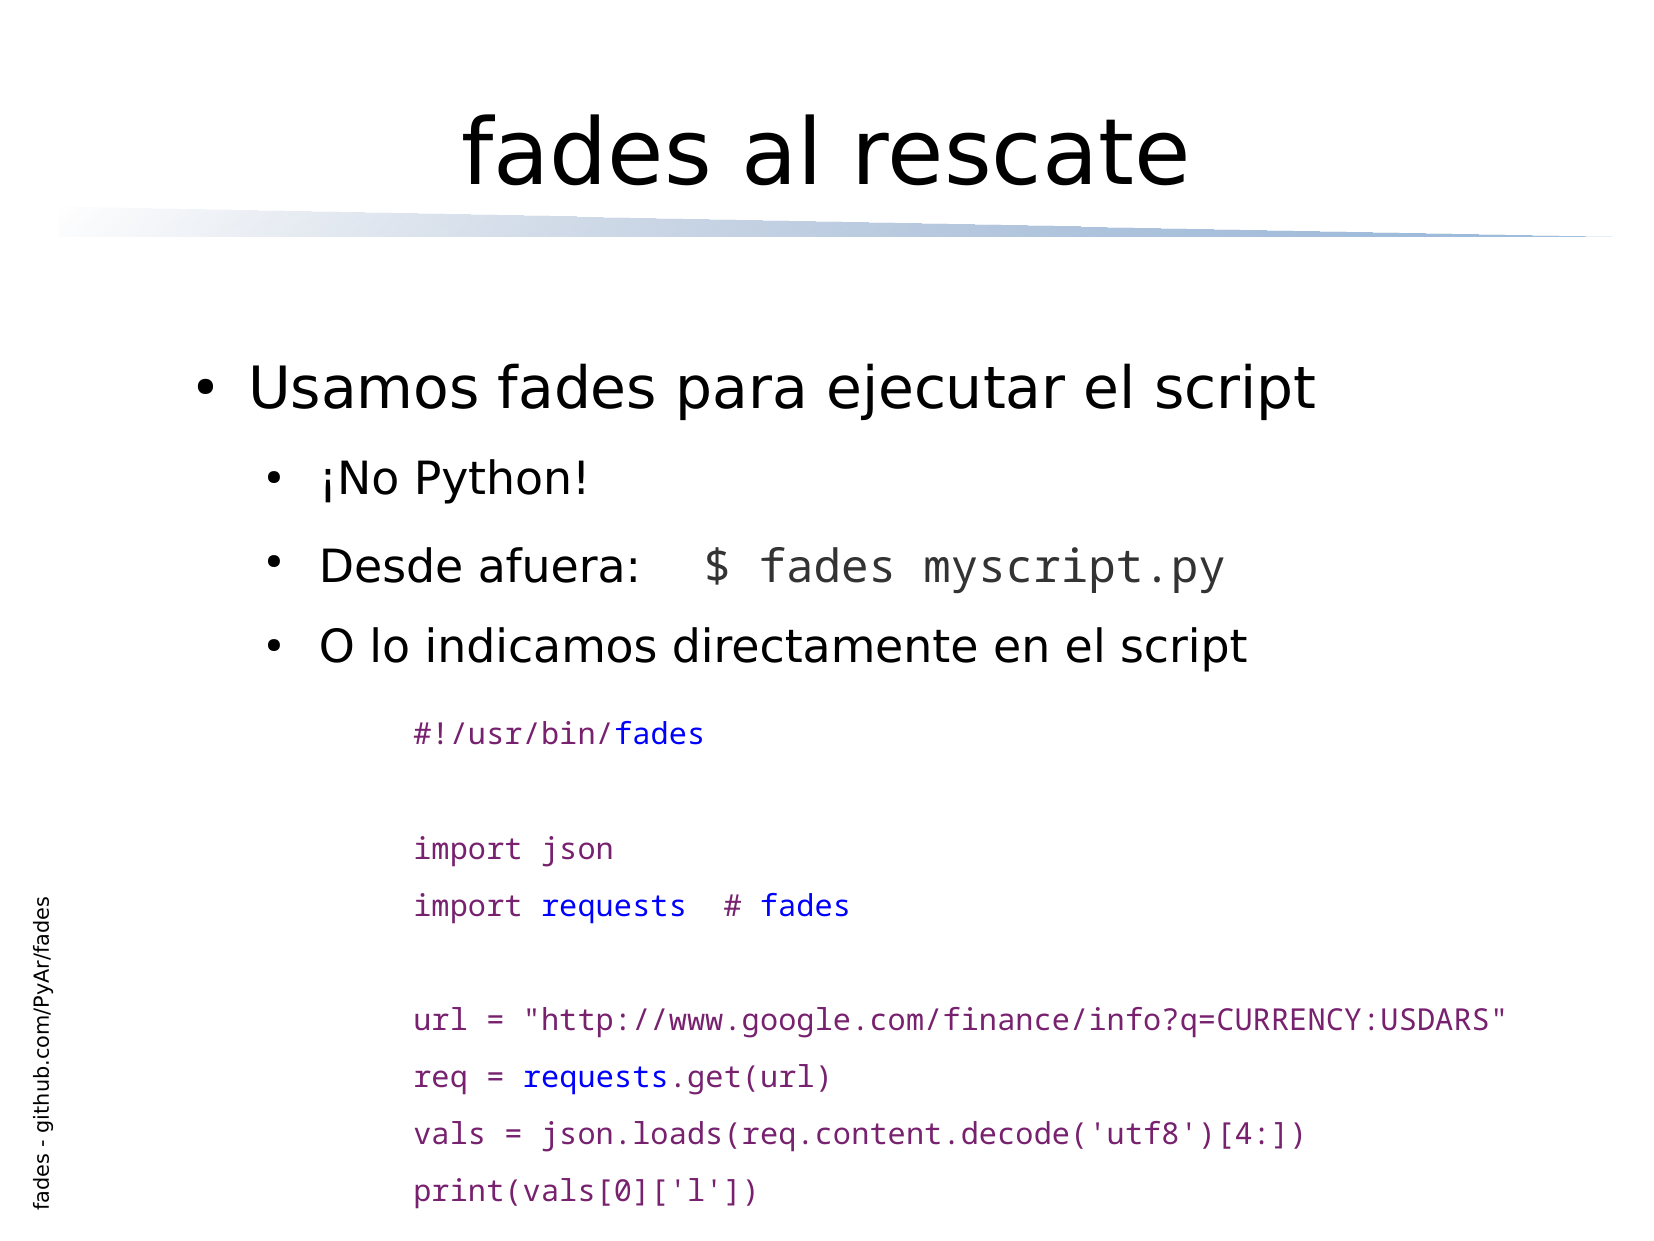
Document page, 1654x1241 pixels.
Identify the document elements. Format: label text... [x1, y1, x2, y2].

list #!/usr/bin/fades import json import requests # fades url = "http://www.google.com/finance/info?q=CURRENCY:USDARS" req = requests.get(url) vals = json.loads(req.content.decode('utf8')[4:]) print(vals[0]['l']) [413, 590, 1601, 1211]
title fades al rescate [82, 49, 1571, 257]
list Usamos fades para ejecutar el script ¡No Python! Desde afuera: $ fades myscript.py O lo indicamos directamente en el script [177, 354, 1571, 827]
